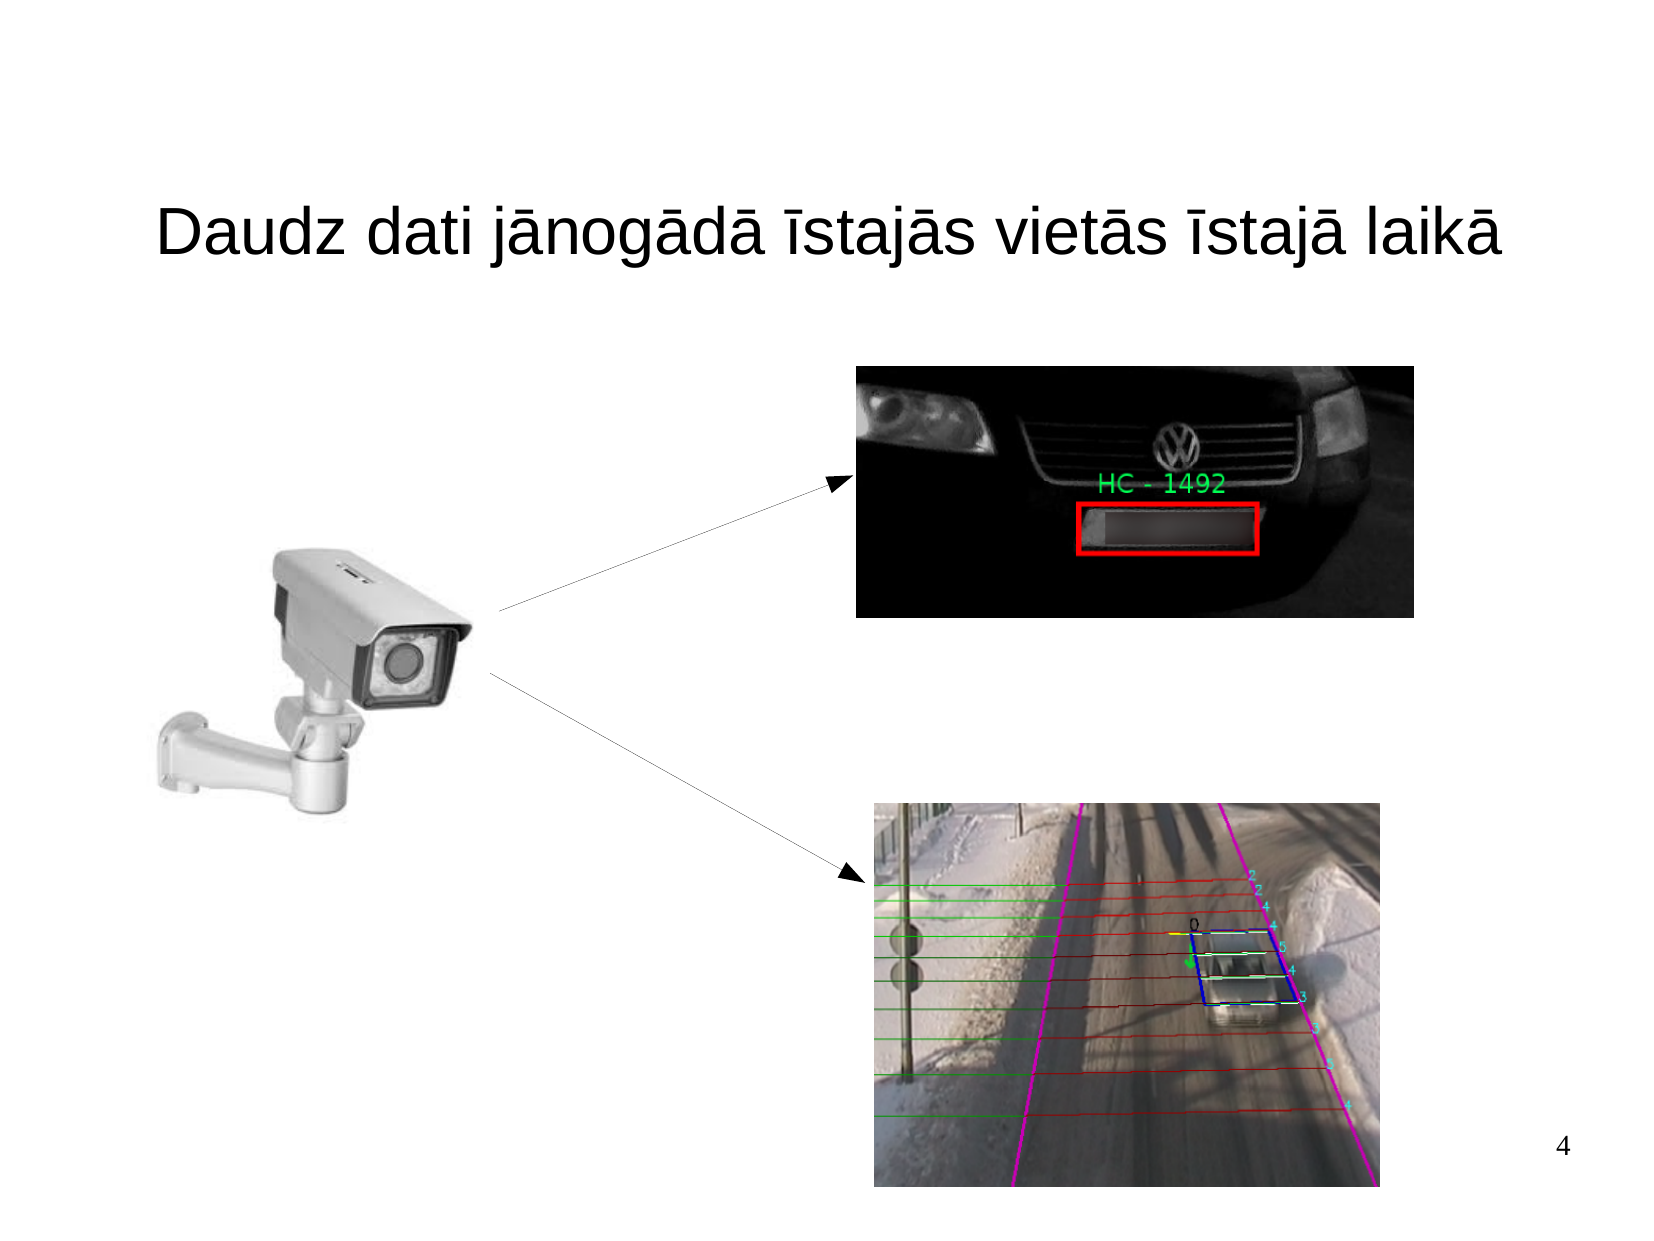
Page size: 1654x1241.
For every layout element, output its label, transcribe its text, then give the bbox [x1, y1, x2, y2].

picture [135, 510, 488, 863]
picture [856, 366, 1414, 619]
subtitle Daudz dati jānogādā īstajās vietās īstajā laikā [82, 49, 1577, 414]
picture [874, 803, 1380, 1188]
